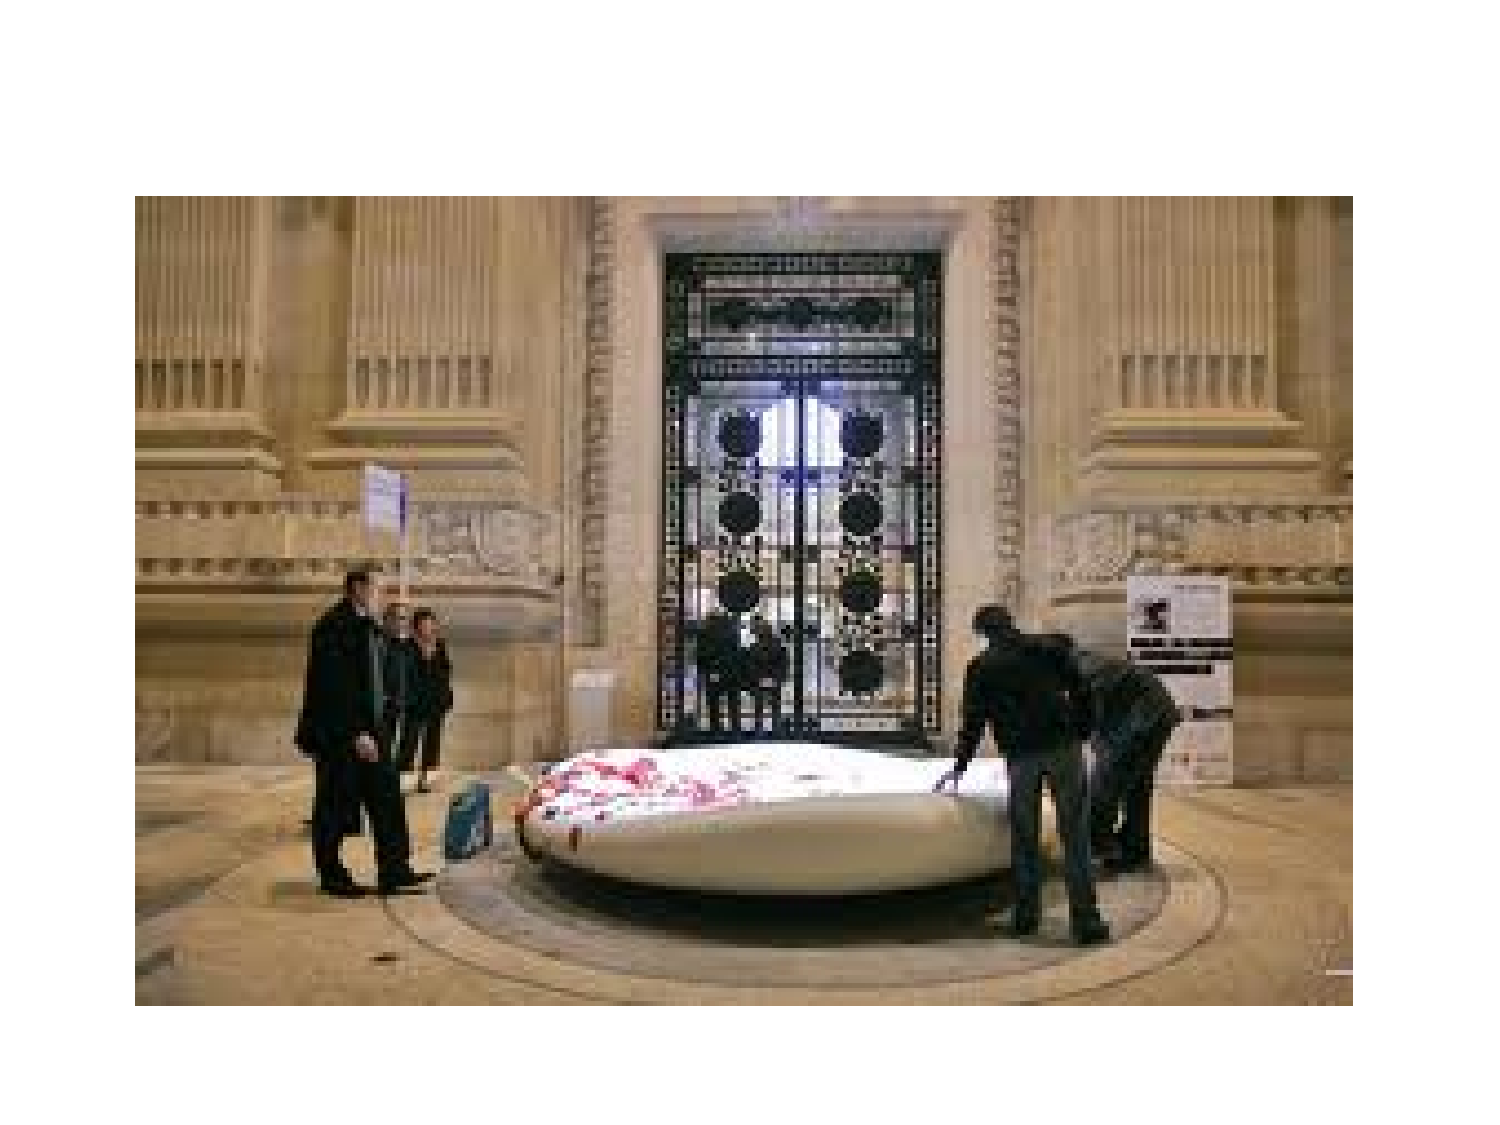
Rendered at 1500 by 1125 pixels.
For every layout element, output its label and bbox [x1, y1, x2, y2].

picture [135, 196, 1353, 1006]
